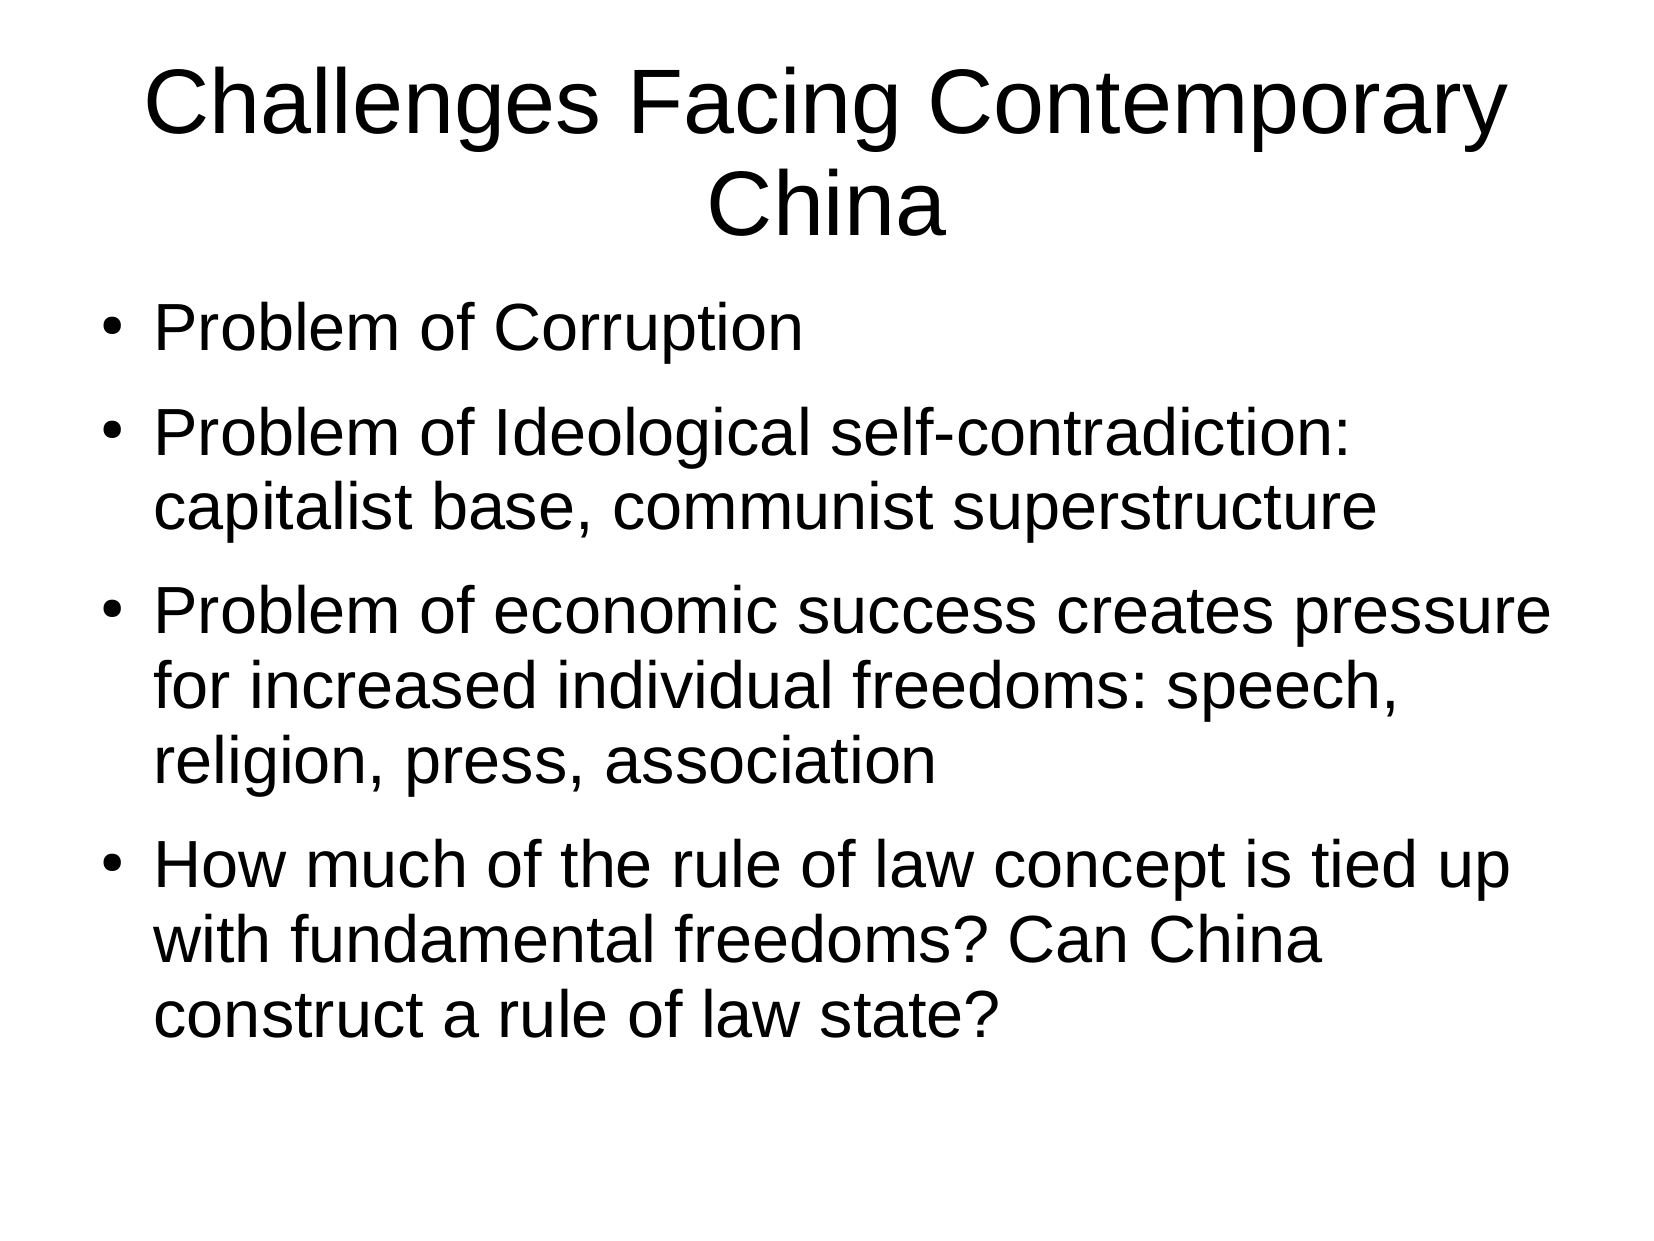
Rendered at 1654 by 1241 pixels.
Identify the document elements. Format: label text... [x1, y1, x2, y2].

list Problem of Corruption Problem of Ideological self-contradiction: capitalist base, communist superstructure Problem of economic success creates pressure for increased individual freedoms: speech, religion, press, association How much of the rule of law concept is tied up with fundamental freedoms? Can China construct a rule of law state? [82, 290, 1571, 1109]
title Challenges Facing Contemporary China [82, 49, 1571, 257]
